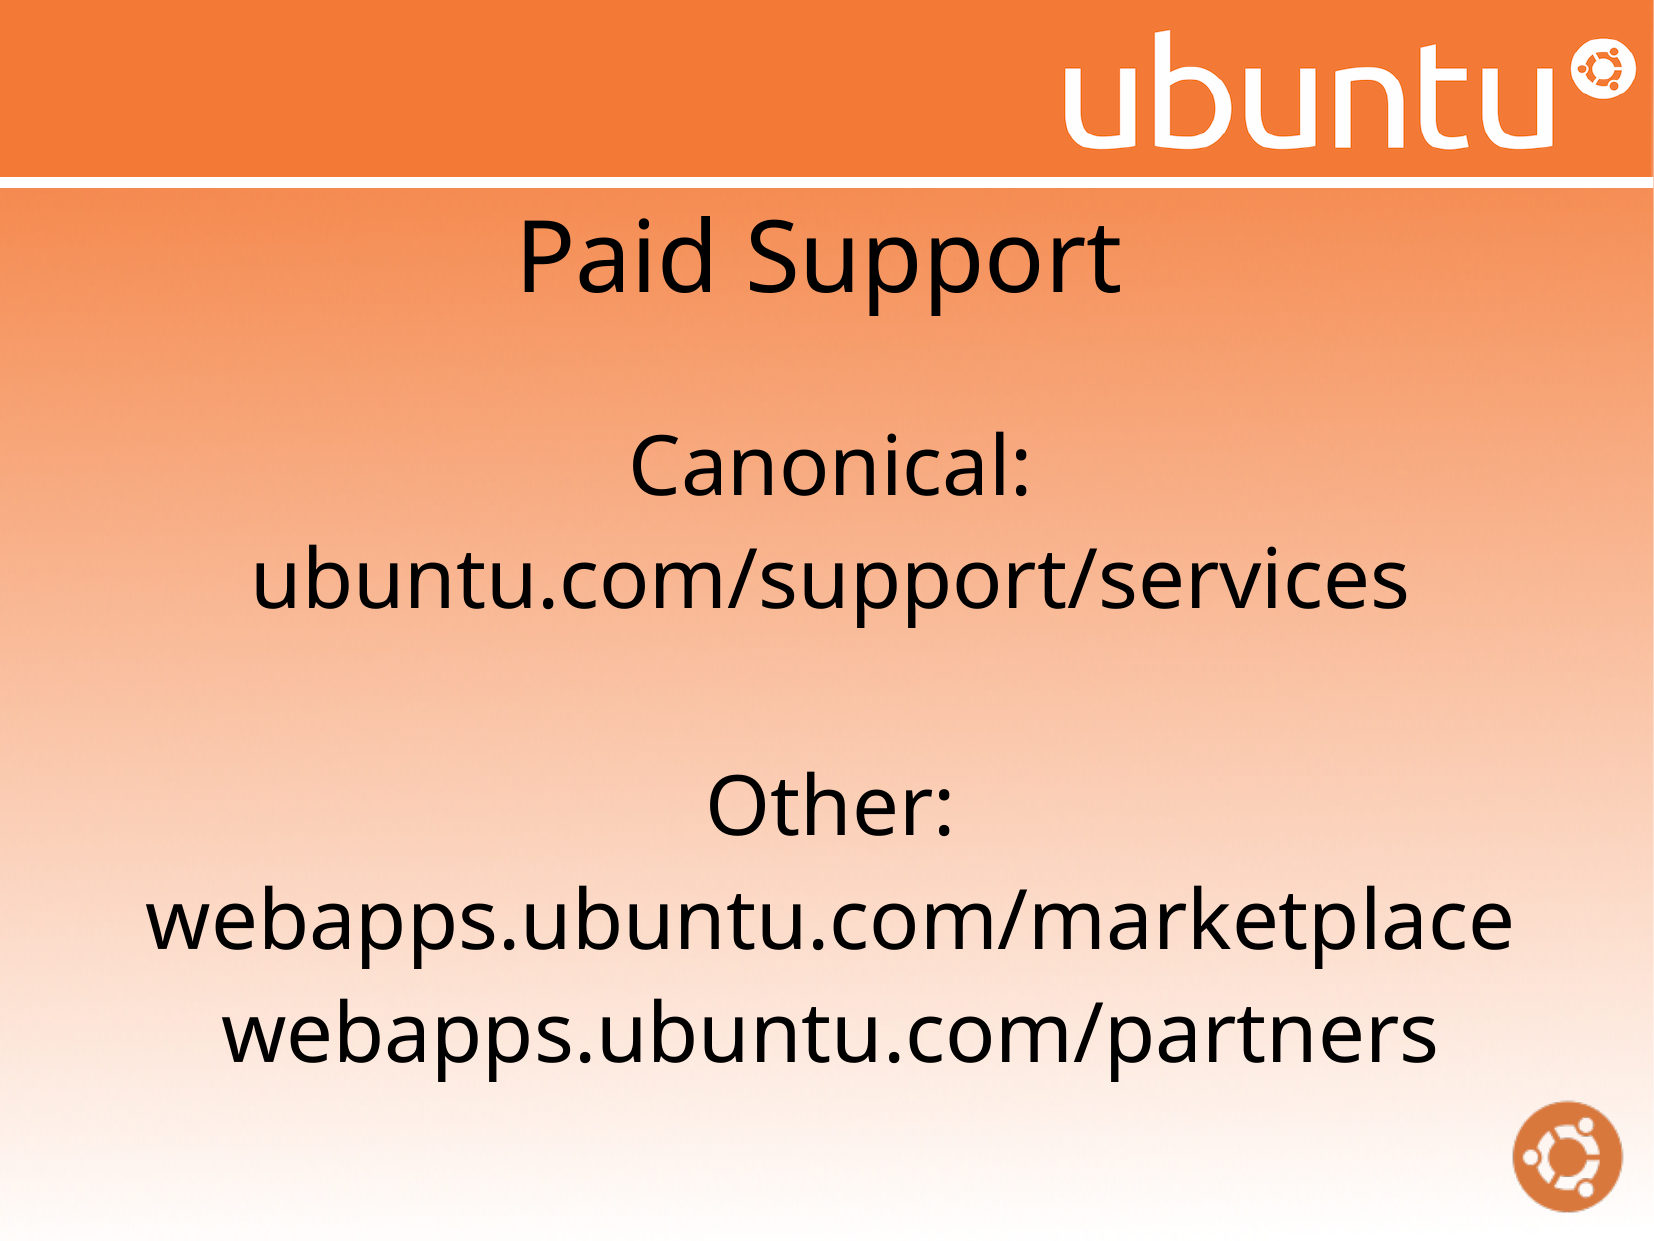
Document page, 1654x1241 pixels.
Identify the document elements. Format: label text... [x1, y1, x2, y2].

subtitle Canonical: ubuntu.com/support/services Other: webapps.ubuntu.com/marketplace webapps.ubuntu.com/partners [86, 337, 1576, 1157]
title Paid Support [75, 150, 1564, 358]
picture [0, 0, 1654, 1241]
